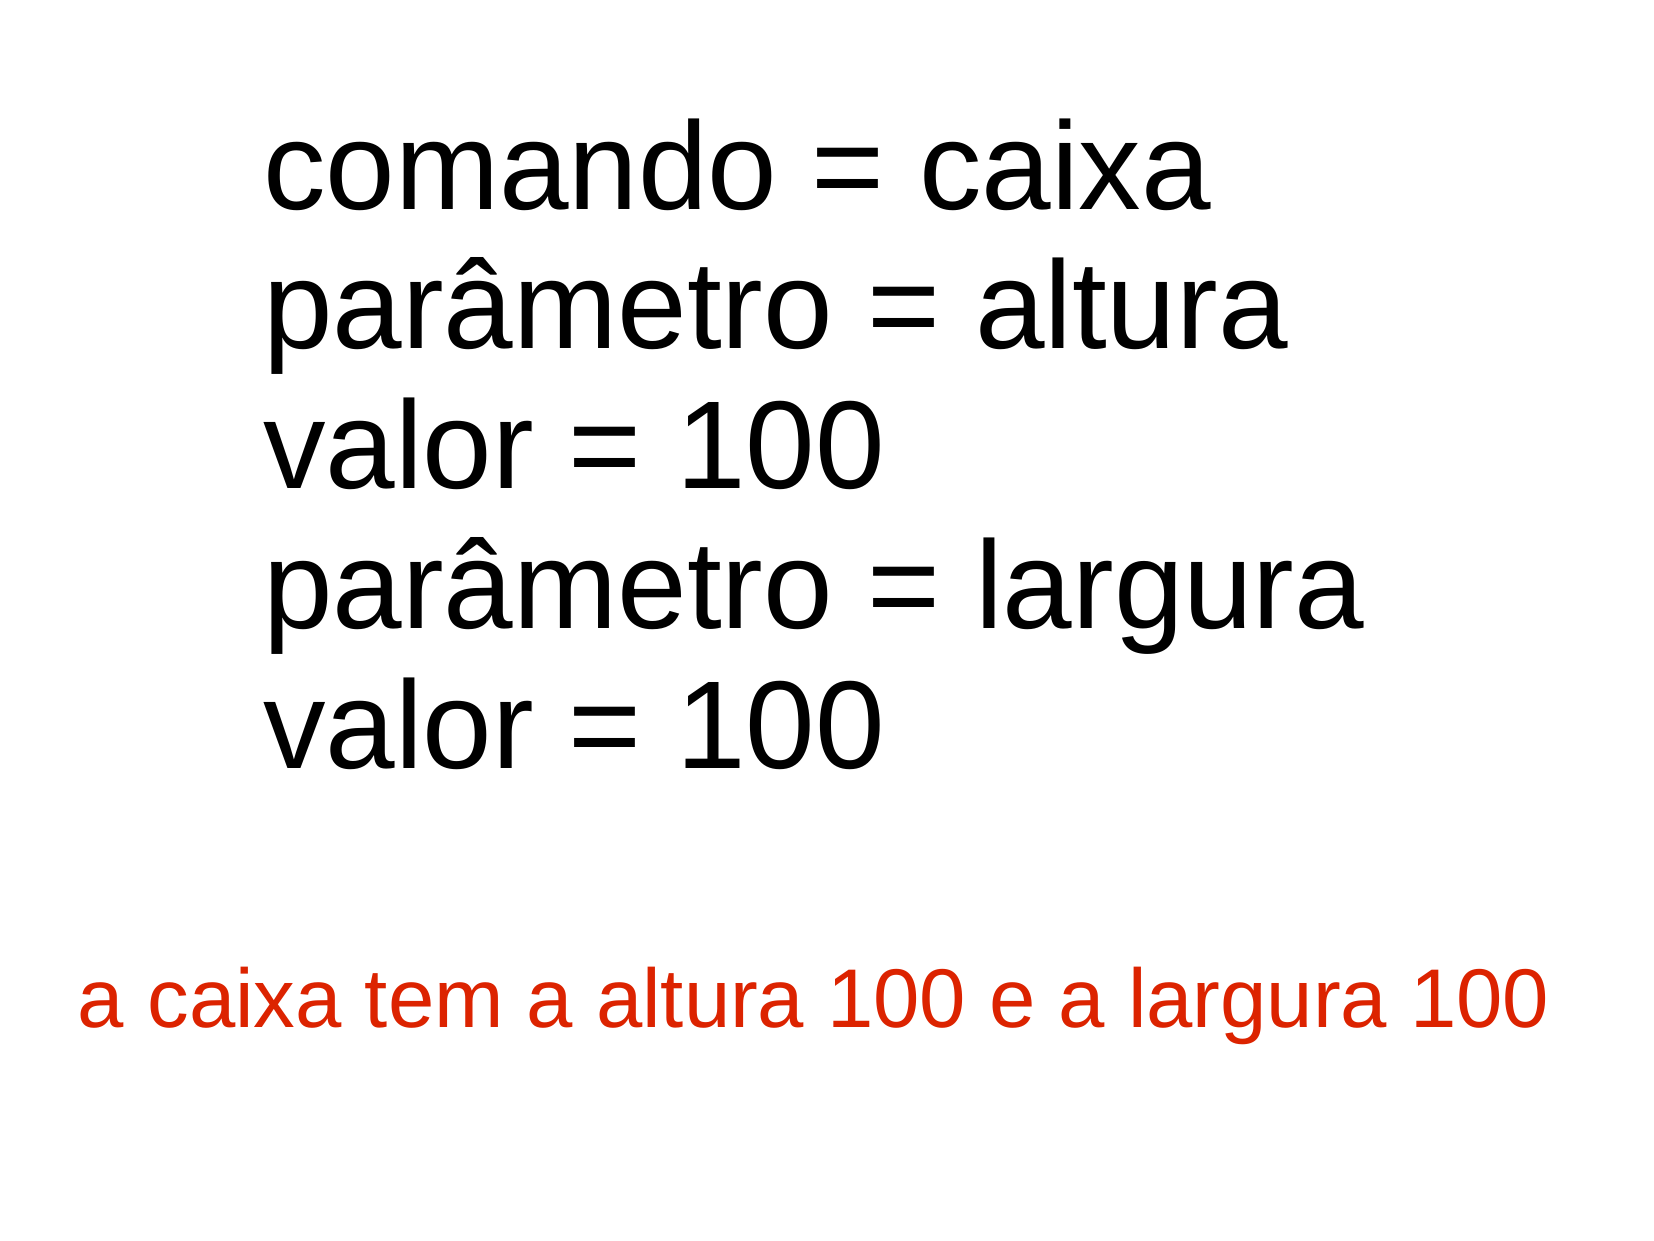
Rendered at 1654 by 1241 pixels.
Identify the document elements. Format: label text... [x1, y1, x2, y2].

text_box a caixa tem a altura 100 e a largura 100 [63, 944, 1565, 1053]
text_box comando = caixa parâmetro = altura valor = 100 parâmetro = largura valor = 100 [248, 88, 1359, 803]
